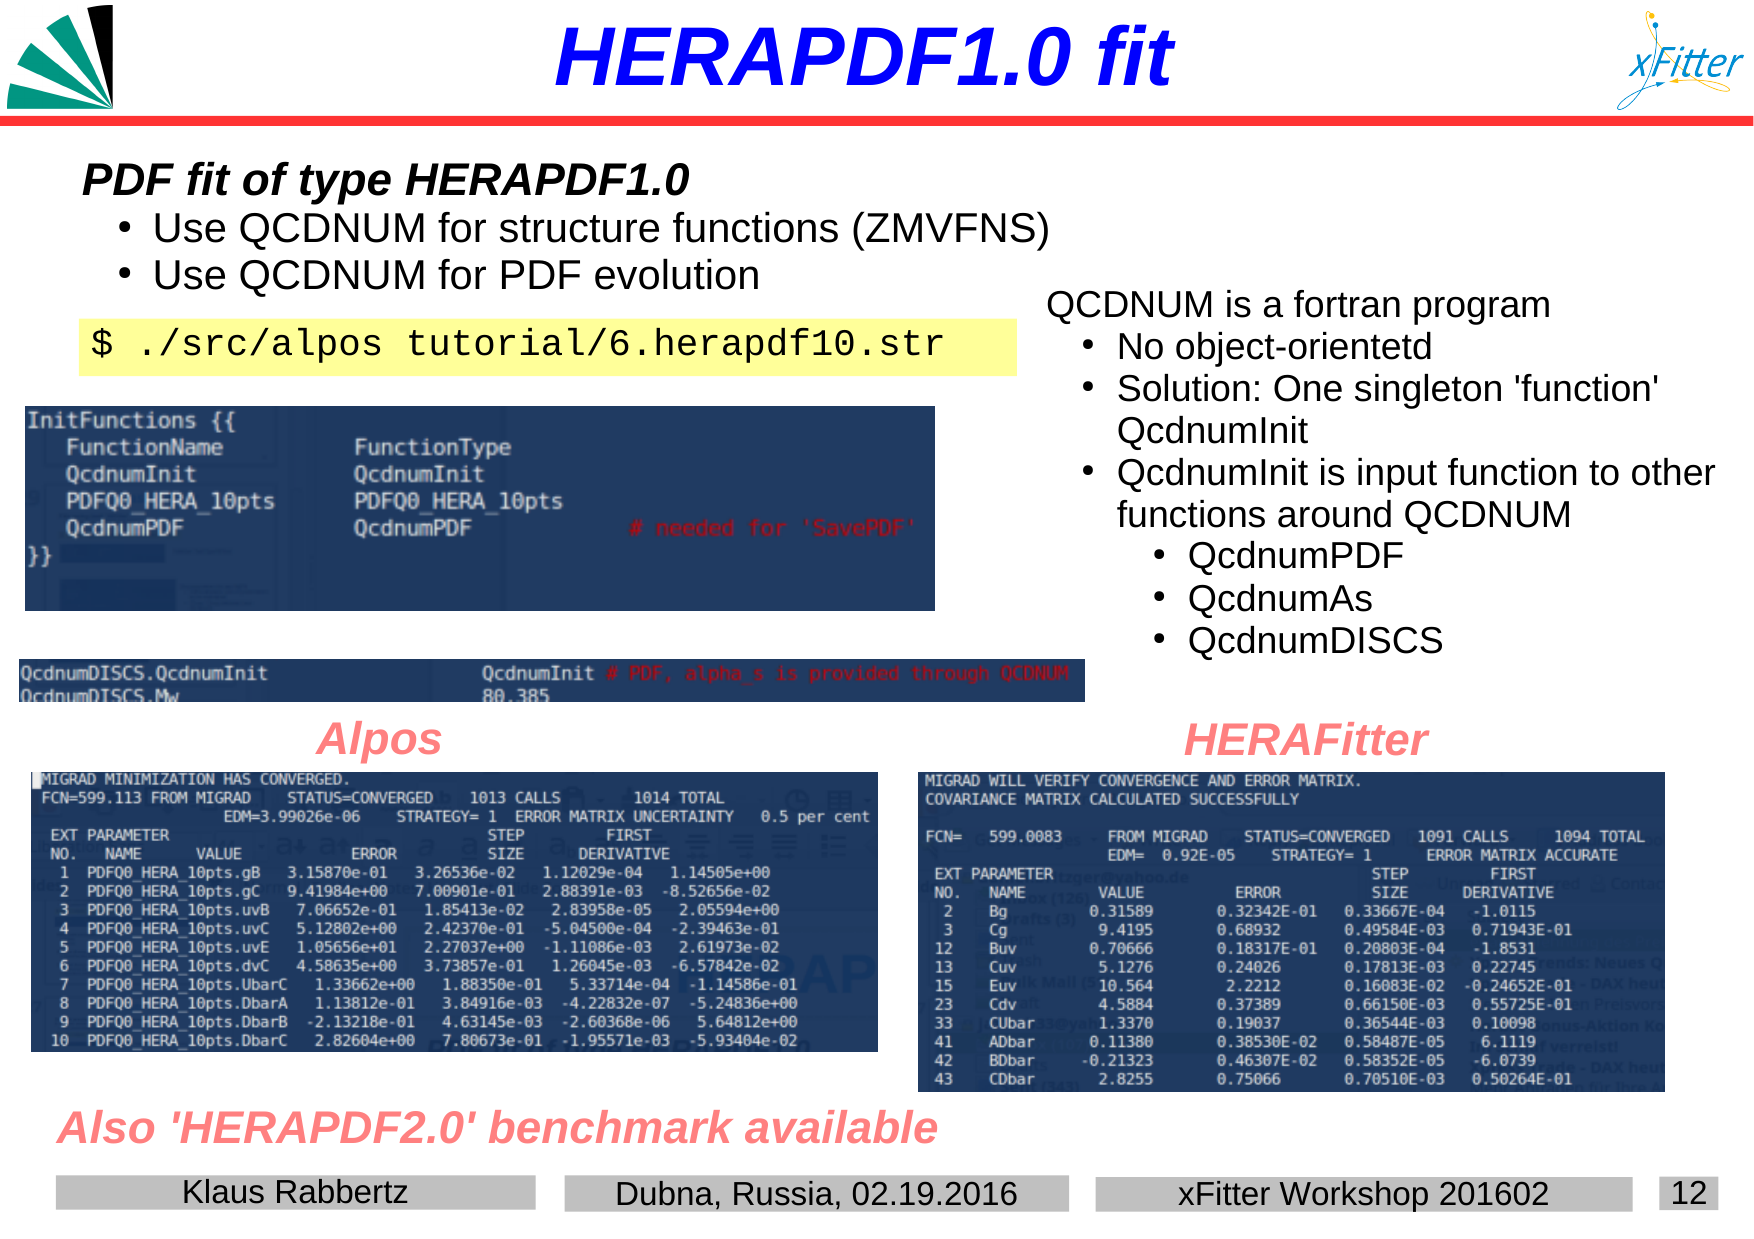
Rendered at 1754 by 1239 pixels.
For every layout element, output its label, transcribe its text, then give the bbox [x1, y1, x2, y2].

picture [918, 772, 1665, 1092]
title HERAPDF1.0 fit [123, 0, 1606, 114]
picture [31, 772, 878, 1052]
text_box $ ./src/alpos tutorial/6.herapdf10.str [78, 318, 1017, 377]
picture [1617, 11, 1744, 110]
picture [7, 5, 113, 110]
text_box Also 'HERAPDF2.0' benchmark available [44, 1096, 1012, 1163]
picture [19, 659, 1085, 702]
text_box Alpos [304, 706, 471, 773]
text_box QCDNUM is a fortran program No object-orientetd Solution: One singleton 'function' QcdnumInit QcdnumInit is input function to other functions around QCDNUM QcdnumPDF QcdnumAs QcdnumDISCS [1034, 277, 1749, 670]
picture [25, 406, 935, 611]
text_box HERAFitter [1172, 707, 1463, 774]
text_box PDF fit of type HERAPDF1.0 Use QCDNUM for structure functions (ZMVFNS) Use QCDNUM for PDF evolution [70, 147, 1129, 308]
